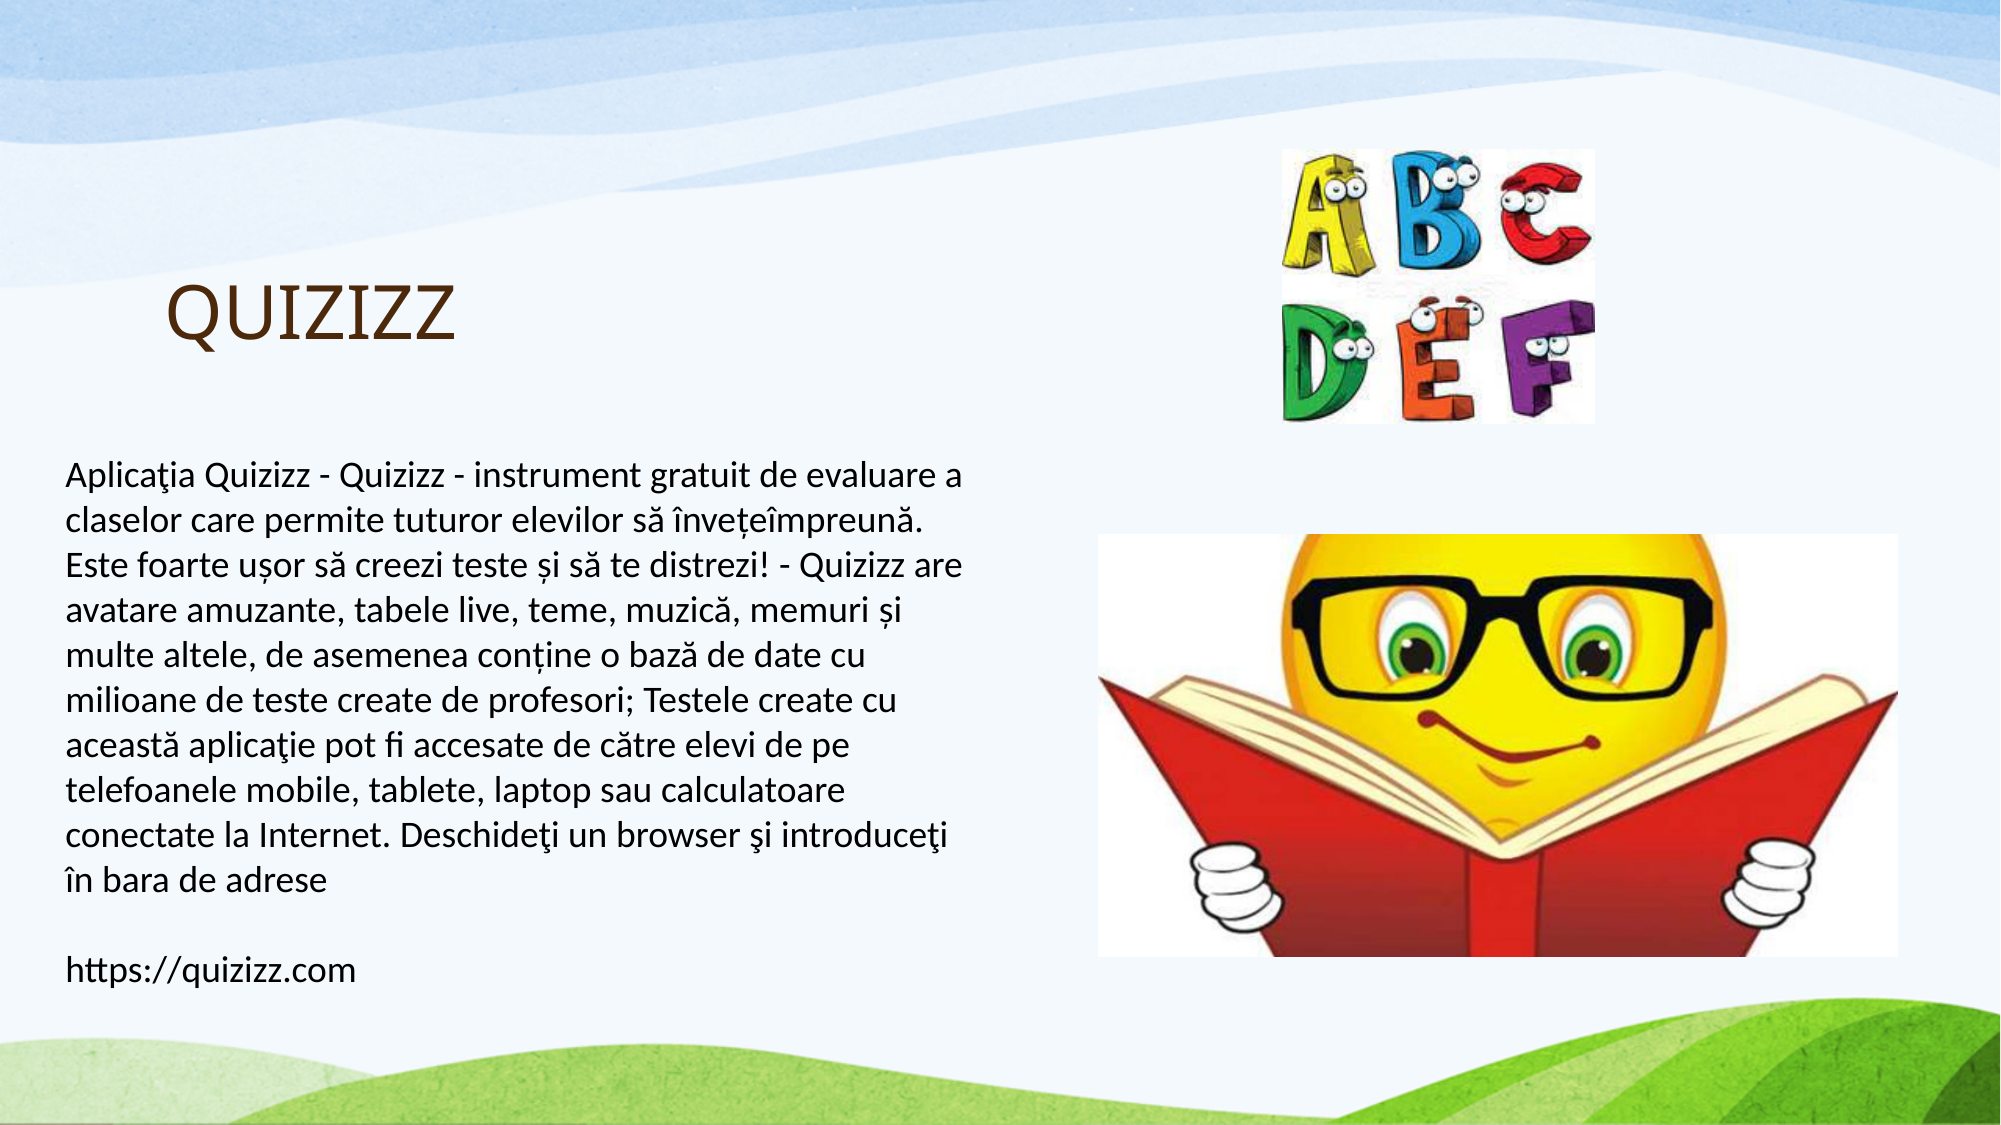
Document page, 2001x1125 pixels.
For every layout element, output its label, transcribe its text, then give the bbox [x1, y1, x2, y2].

text_box Aplicaţia Quizizz - Quizizz - instrument gratuit de evaluare a claselor care permite tuturor elevilor să învețeîmpreună. Este foarte ușor să creezi teste și să te distrezi! - Quizizz are avatare amuzante, tabele live, teme, muzică, memuri și multe altele, de asemenea conține o bază de date cu milioane de teste create de profesori; Testele create cu această aplicaţie pot fi accesate de către elevi de pe telefoanele mobile, tablete, laptop sau calculatoare conectate la Internet. Deschideţi un browser şi introduceţi în bara de adrese https://quizizz.com [50, 442, 985, 997]
picture [0, 0, 2001, 1125]
title QUIZIZZ [149, 99, 1851, 364]
